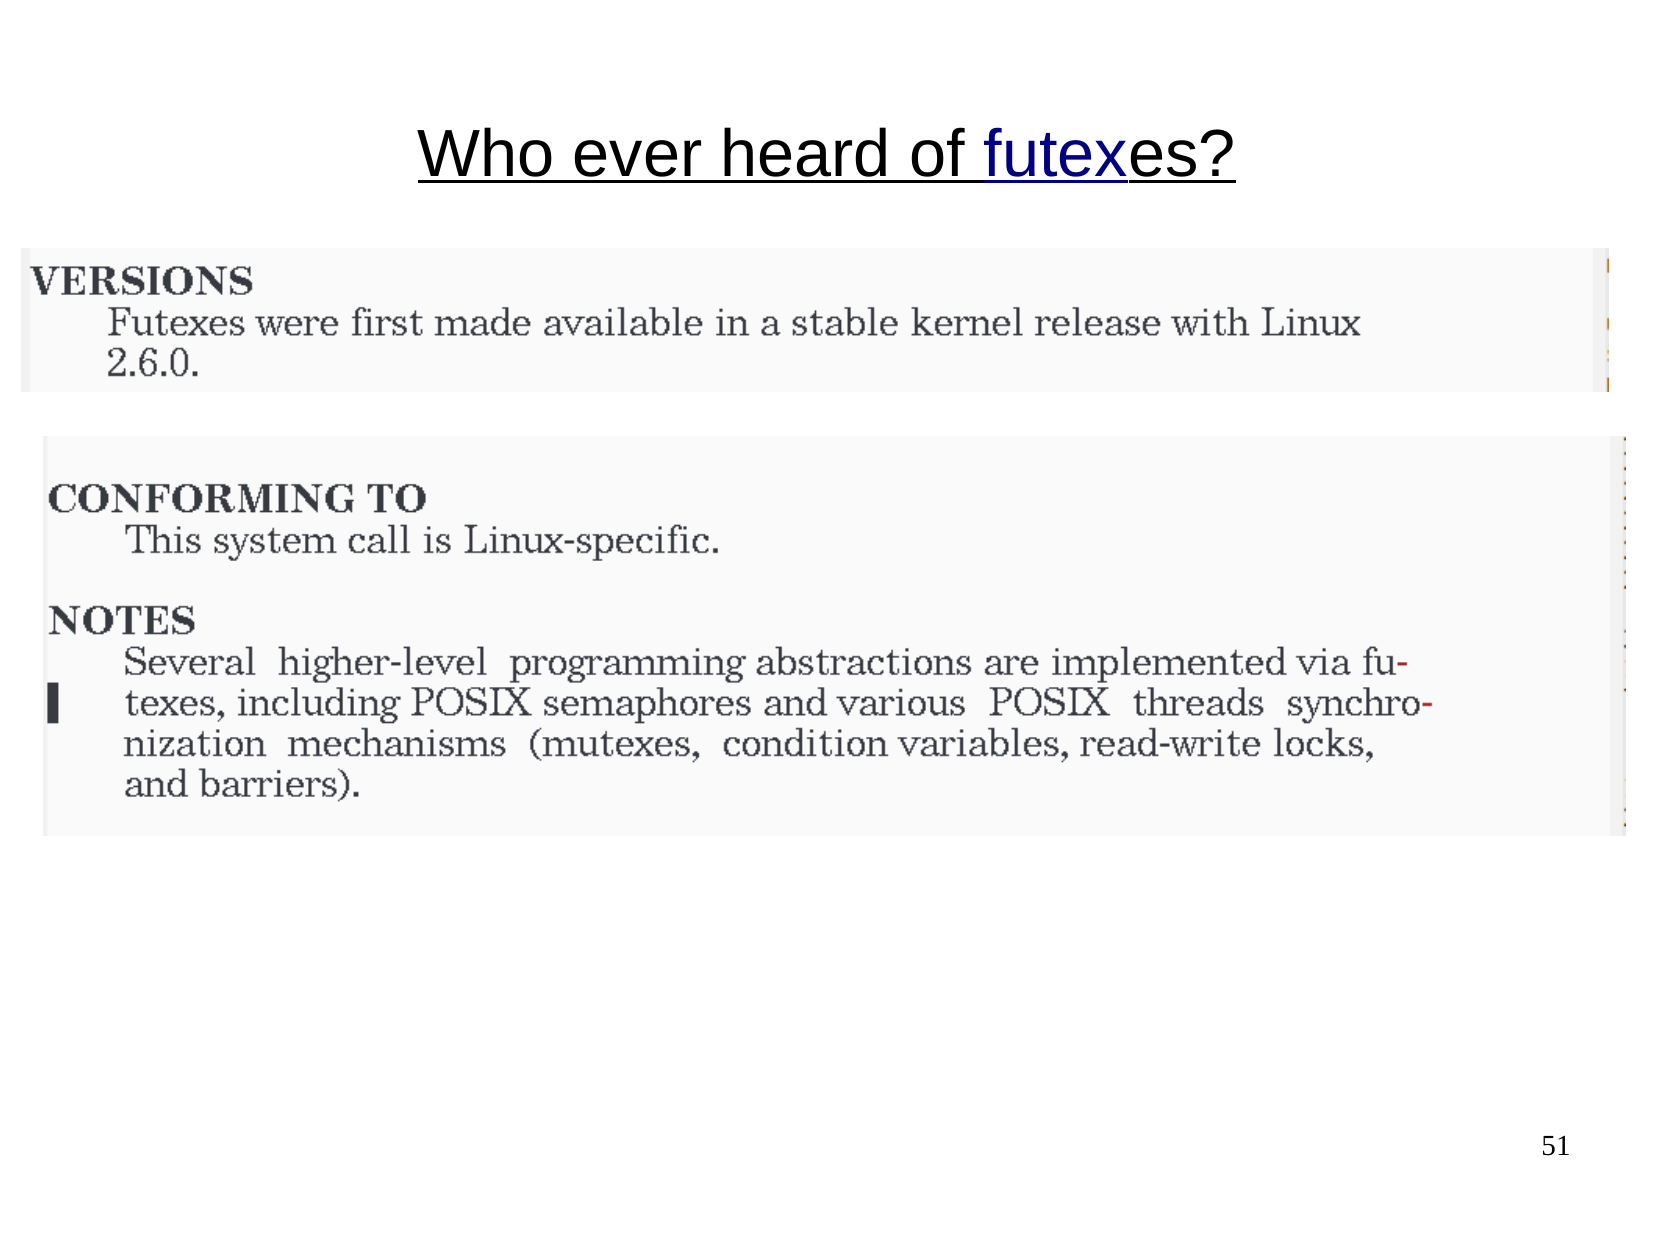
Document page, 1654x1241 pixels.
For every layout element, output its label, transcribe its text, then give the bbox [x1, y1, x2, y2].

picture [43, 436, 1626, 837]
picture [21, 248, 1609, 392]
title Who ever heard of futexes? [82, 49, 1571, 248]
